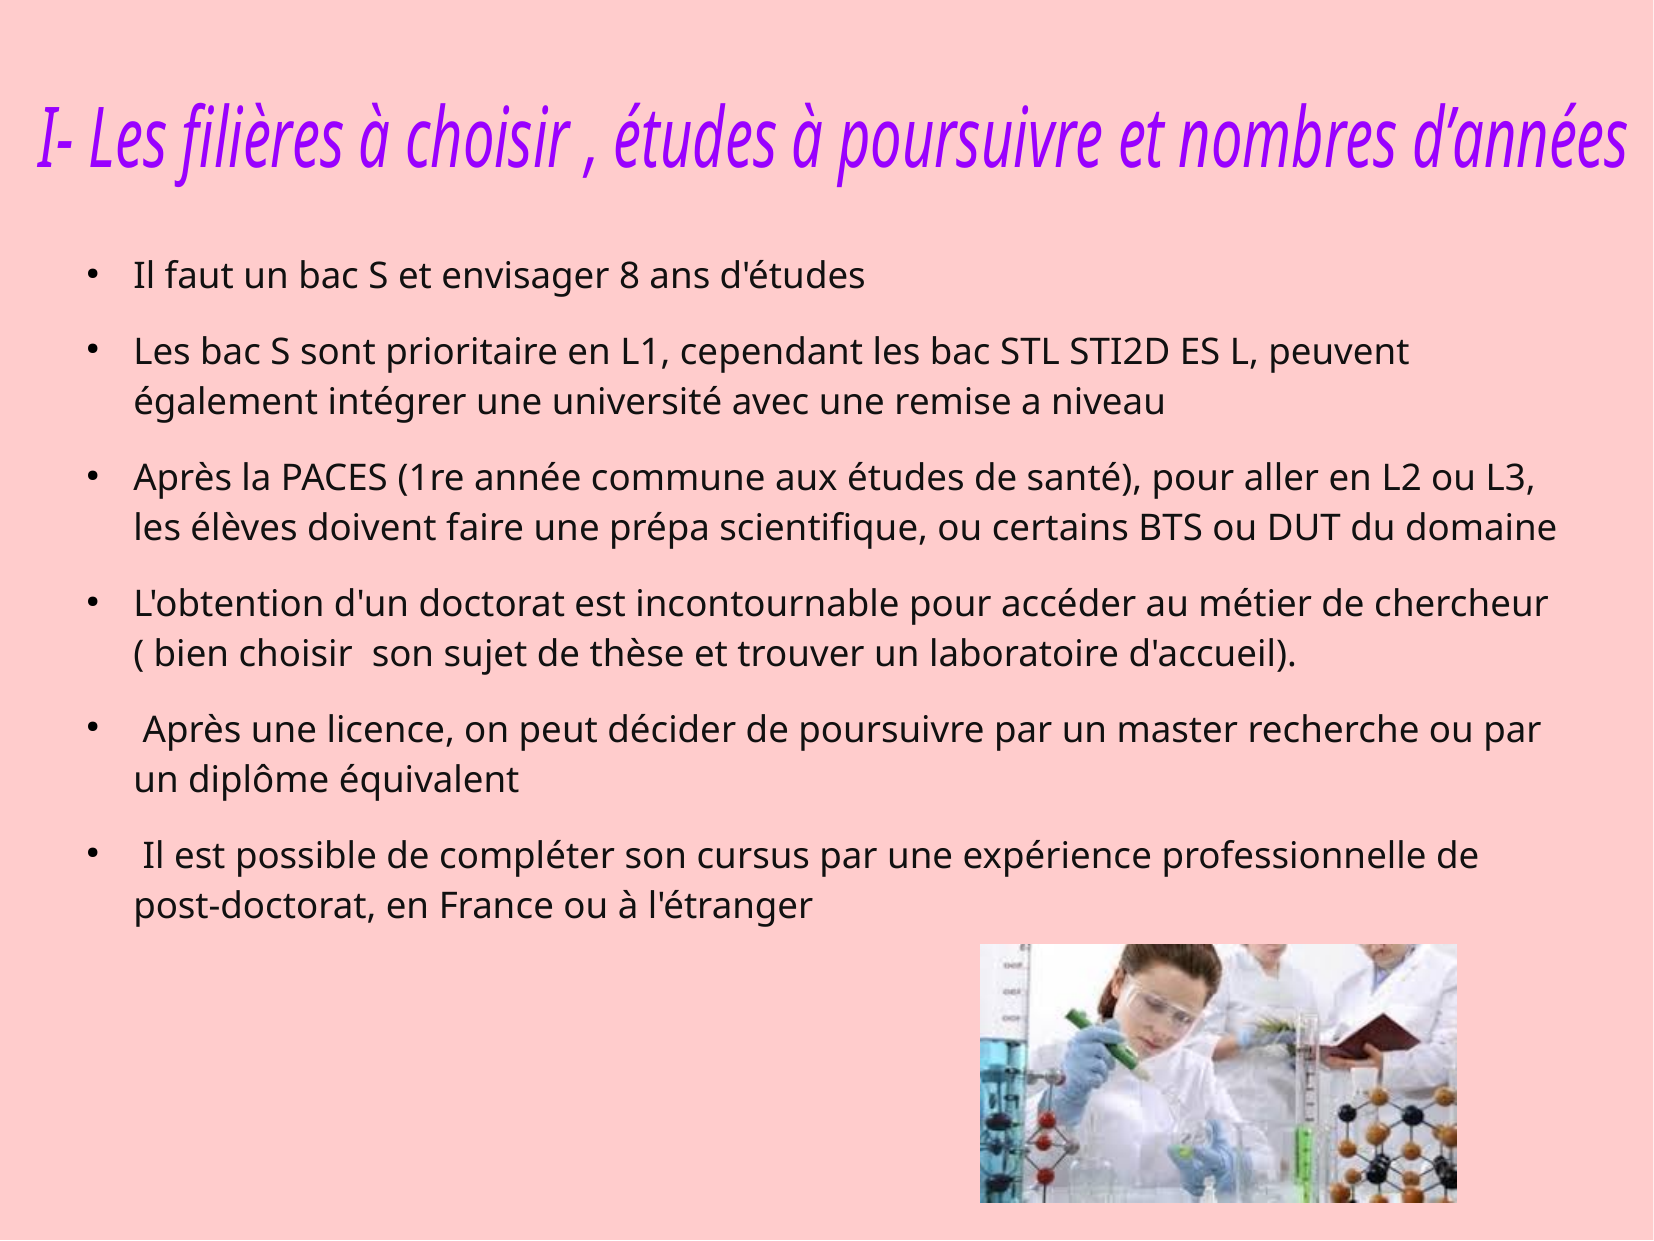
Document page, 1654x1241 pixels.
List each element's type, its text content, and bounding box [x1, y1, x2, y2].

list Il faut un bac S et envisager 8 ans d'études Les bac S sont prioritaire en L1, cependant les bac STL STI2D ES L, peuvent également intégrer une université avec une remise a niveau Après la PACES (1re année commune aux études de santé), pour aller en L2 ou L3, les élèves doivent faire une prépa scientifique, ou certains BTS ou DUT du domaine L'obtention d'un doctorat est incontournable pour accéder au métier de chercheur ( bien choisir son sujet de thèse et trouver un laboratoire d'accueil). Après une licence, on peut décider de poursuivre par un master recherche ou par un diplôme équivalent Il est possible de compléter son cursus par une expérience professionnelle de post-doctorat, en France ou à l'étranger [70, 249, 1560, 969]
picture [980, 944, 1457, 1203]
text_box I- Les filières à choisir , études à poursuivre et nombres d’années [23, 70, 1630, 201]
